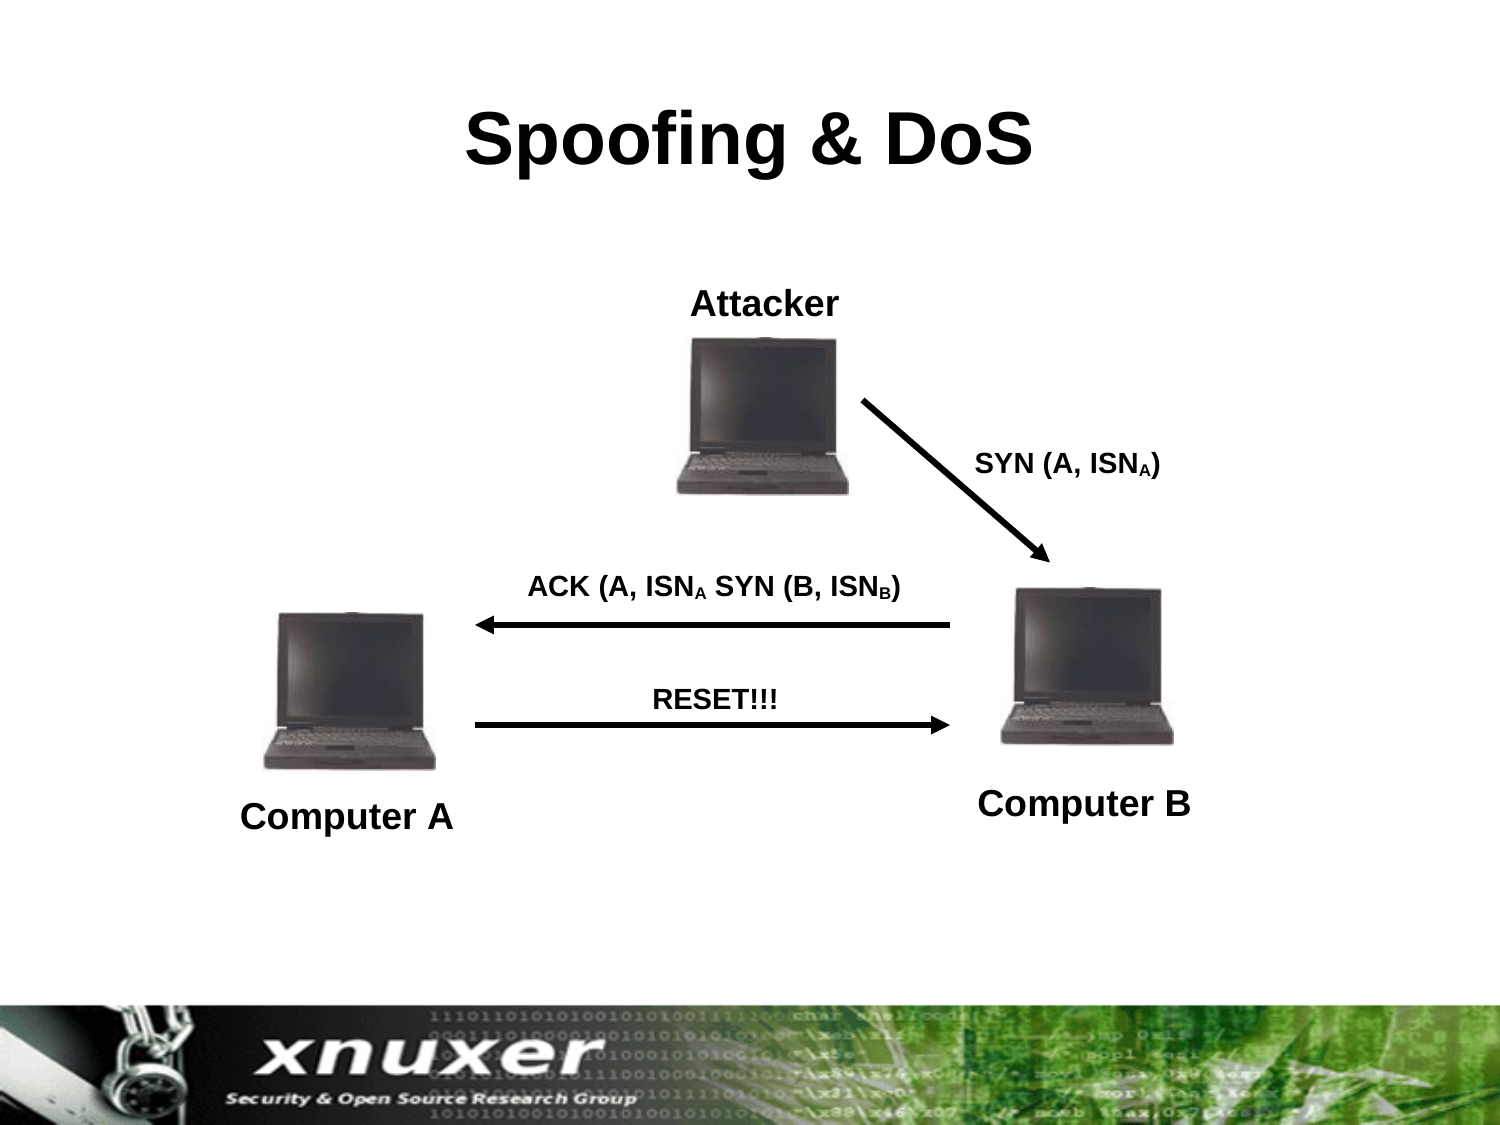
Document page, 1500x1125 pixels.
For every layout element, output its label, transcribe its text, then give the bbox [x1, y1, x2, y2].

text_box Attacker [675, 275, 855, 333]
text_box ACK (A, ISNA SYN (B, ISNB) [512, 562, 917, 611]
title Spoofing & DoS [75, 45, 1426, 233]
text_box Computer B [962, 774, 1207, 833]
text_box RESET!!! [637, 675, 794, 724]
picture [0, 0, 1500, 1125]
text_box Computer A [225, 787, 470, 845]
text_box SYN (A, ISNA) [959, 439, 1176, 488]
